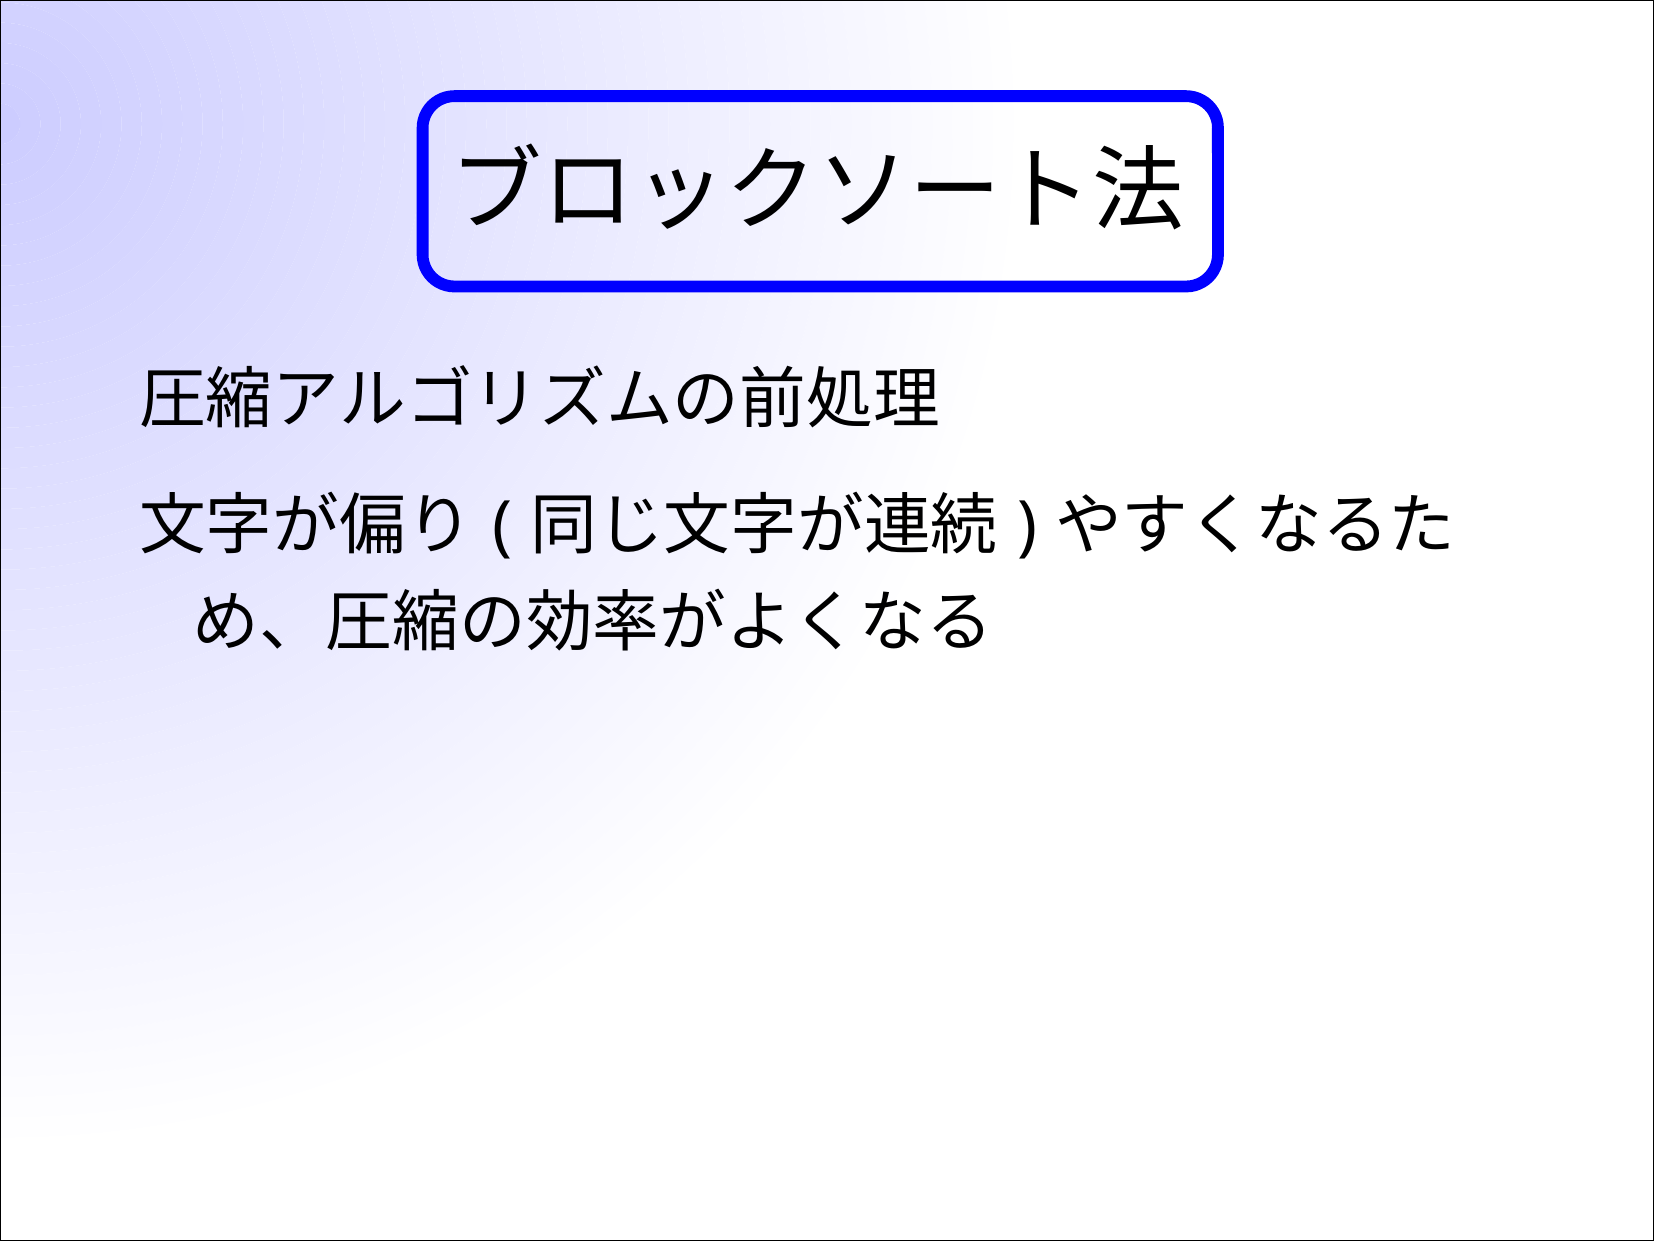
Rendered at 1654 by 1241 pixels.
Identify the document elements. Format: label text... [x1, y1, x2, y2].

title ブロックソート法 [429, 103, 1212, 280]
title ブロックソート法 [111, 78, 1524, 287]
list 圧縮アルゴリズムの前処理 文字が偏り(同じ文字が連続)やすくなるため、圧縮の効率がよくなる [121, 344, 1534, 1127]
